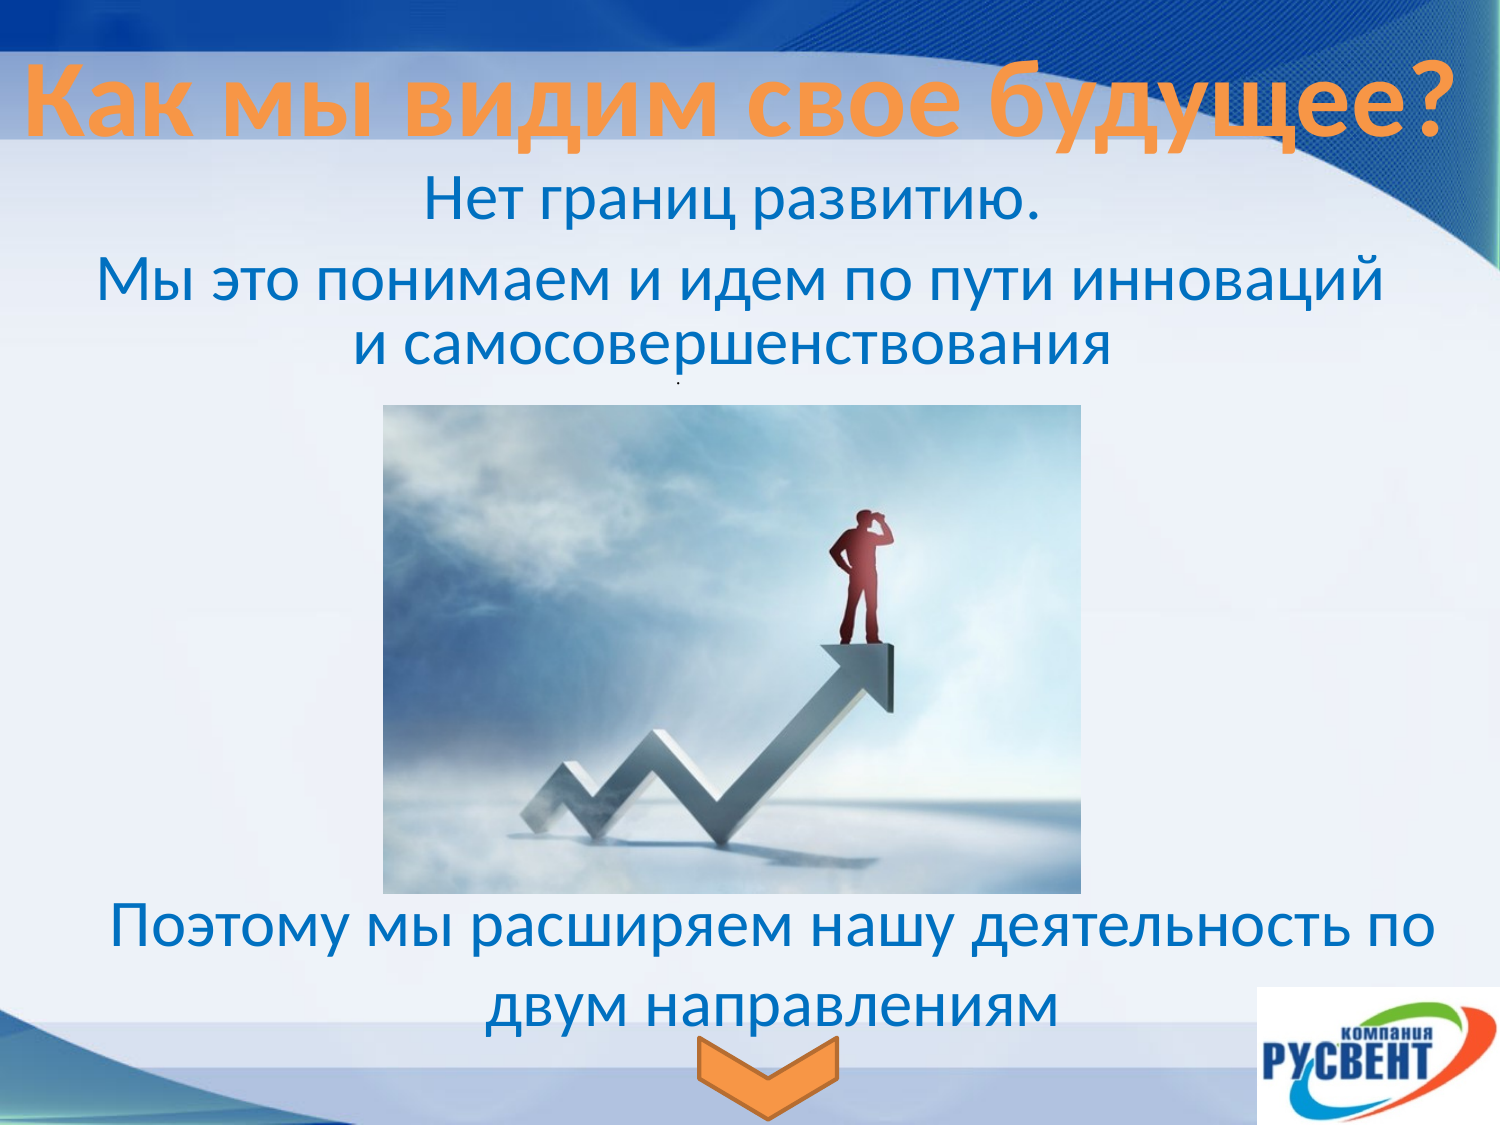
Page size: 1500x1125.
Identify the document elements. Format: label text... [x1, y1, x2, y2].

text_box [699, 1037, 837, 1120]
list Поэтому мы расширяем нашу деятельность по двум направлениям [64, 871, 1483, 1057]
picture [383, 405, 1081, 894]
list Нет границ развитию. Мы это понимаем и идем по пути инноваций и самосовершенствования [64, 160, 1402, 391]
picture [1257, 987, 1500, 1125]
title Как мы видим свое будущее? [0, 19, 1483, 161]
